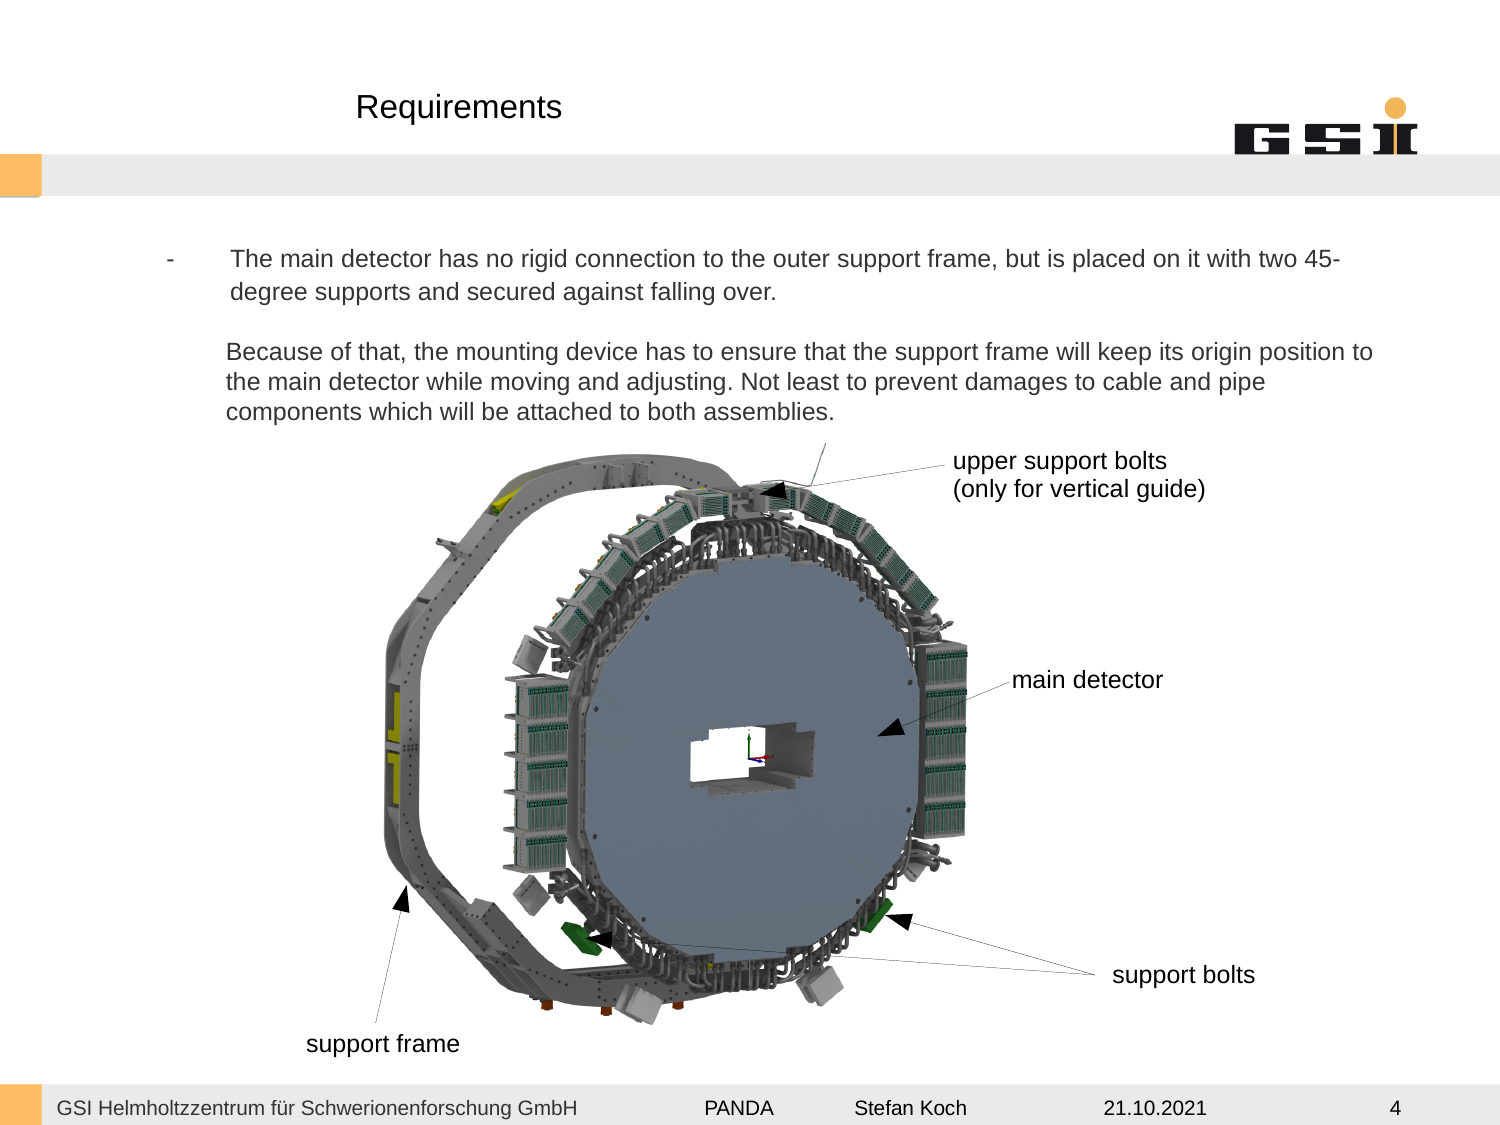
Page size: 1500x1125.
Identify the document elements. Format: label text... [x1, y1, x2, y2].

text_box support bolts [1097, 953, 1271, 997]
text_box main detector [997, 658, 1179, 701]
text_box support frame [291, 1022, 476, 1066]
text_box upper support bolts (only for vertical guide) [938, 439, 1222, 511]
text_box Requirements [195, 80, 1186, 162]
text_box - The main detector has no rigid connection to the outer support frame, but is placed on it with two 45- degree supports and secured against falling over. Because of that, the mounting device has to ensure that the support frame will keep its origin position to the main detector while moving and adjusting. Not least to prevent damages to cable and pipe components which will be attached to both assemblies. [69, 218, 1417, 1023]
picture [375, 443, 974, 1029]
picture [1233, 95, 1419, 154]
